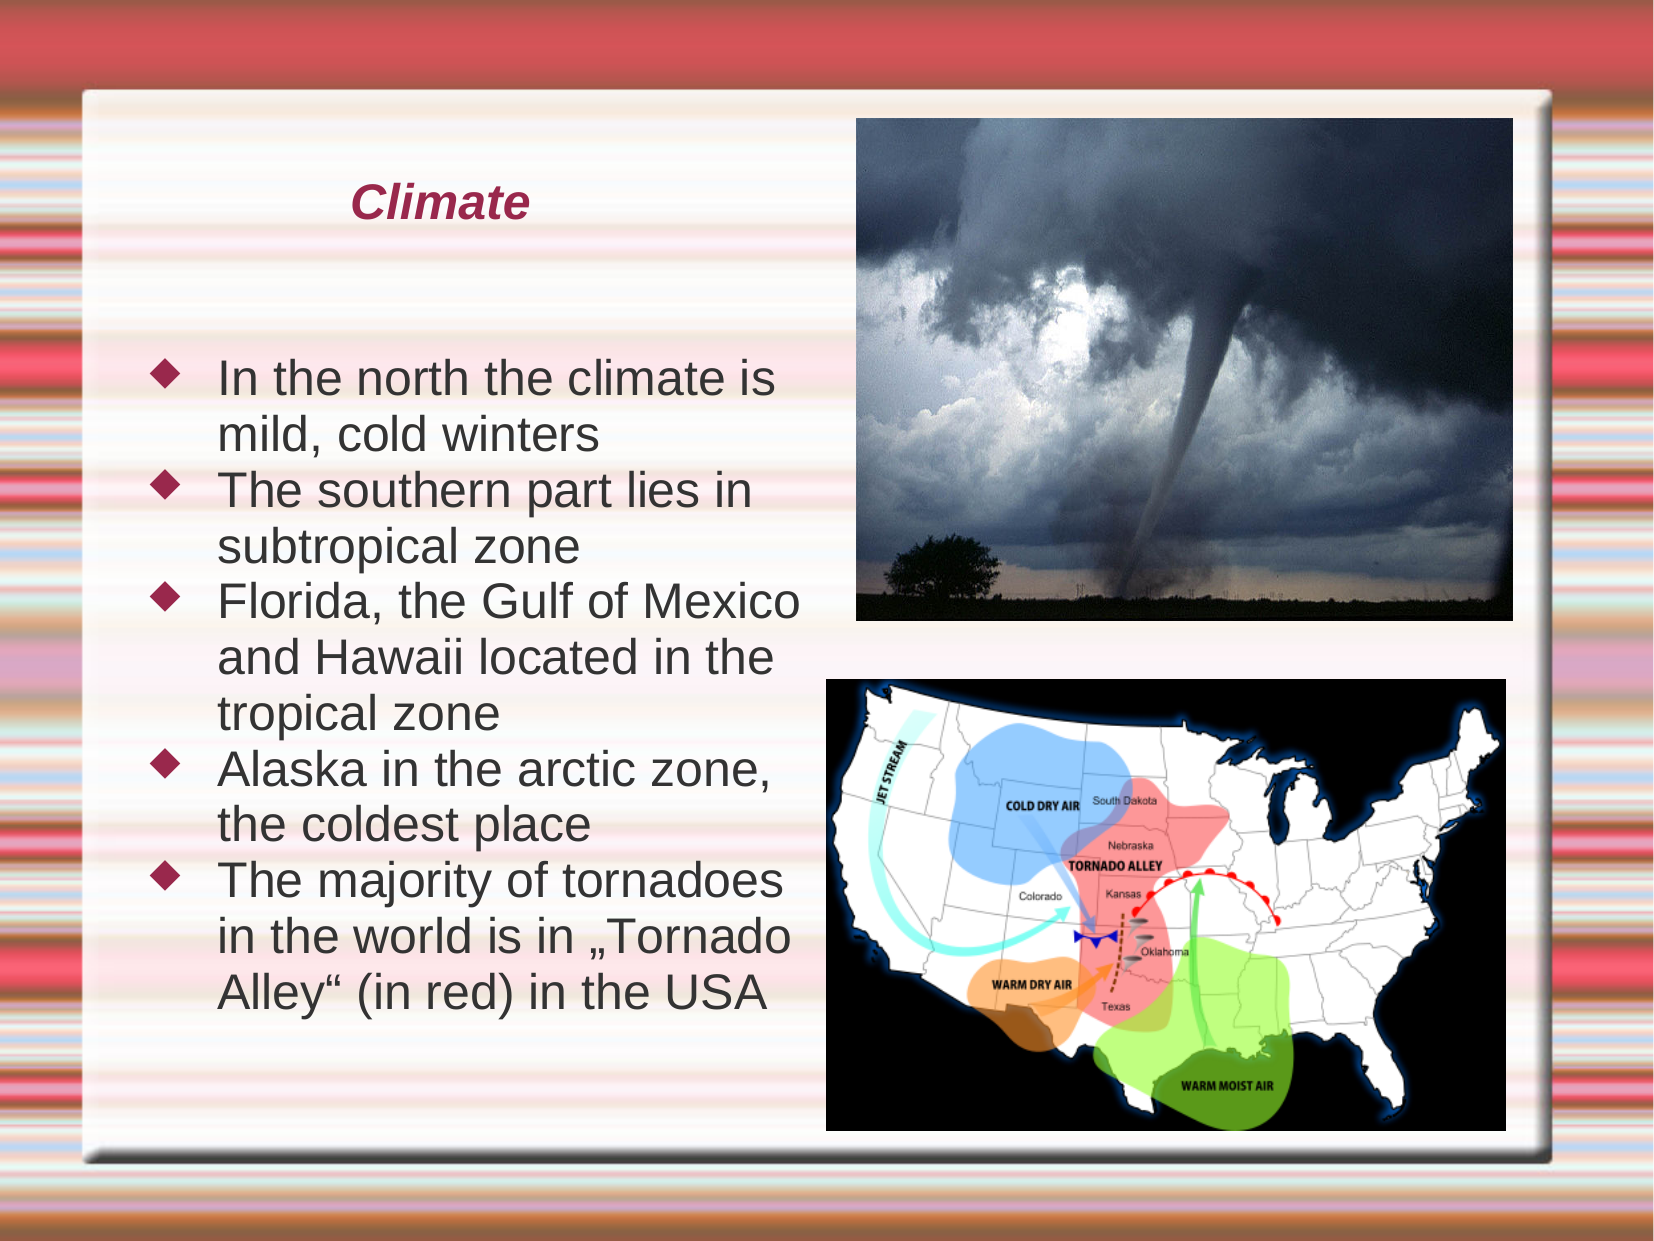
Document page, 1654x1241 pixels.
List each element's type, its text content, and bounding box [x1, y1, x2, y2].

title Climate [0, 109, 1147, 296]
picture [0, 0, 1654, 1241]
list In the north the climate is mild, cold winters The southern part lies in subtropical zone Florida, the Gulf of Mexico and Hawaii located in the tropical zone Alaska in the arctic zone, the coldest place The majority of tornadoes in the world is in „Tornado Alley“ (in red) in the USA [134, 350, 809, 1187]
